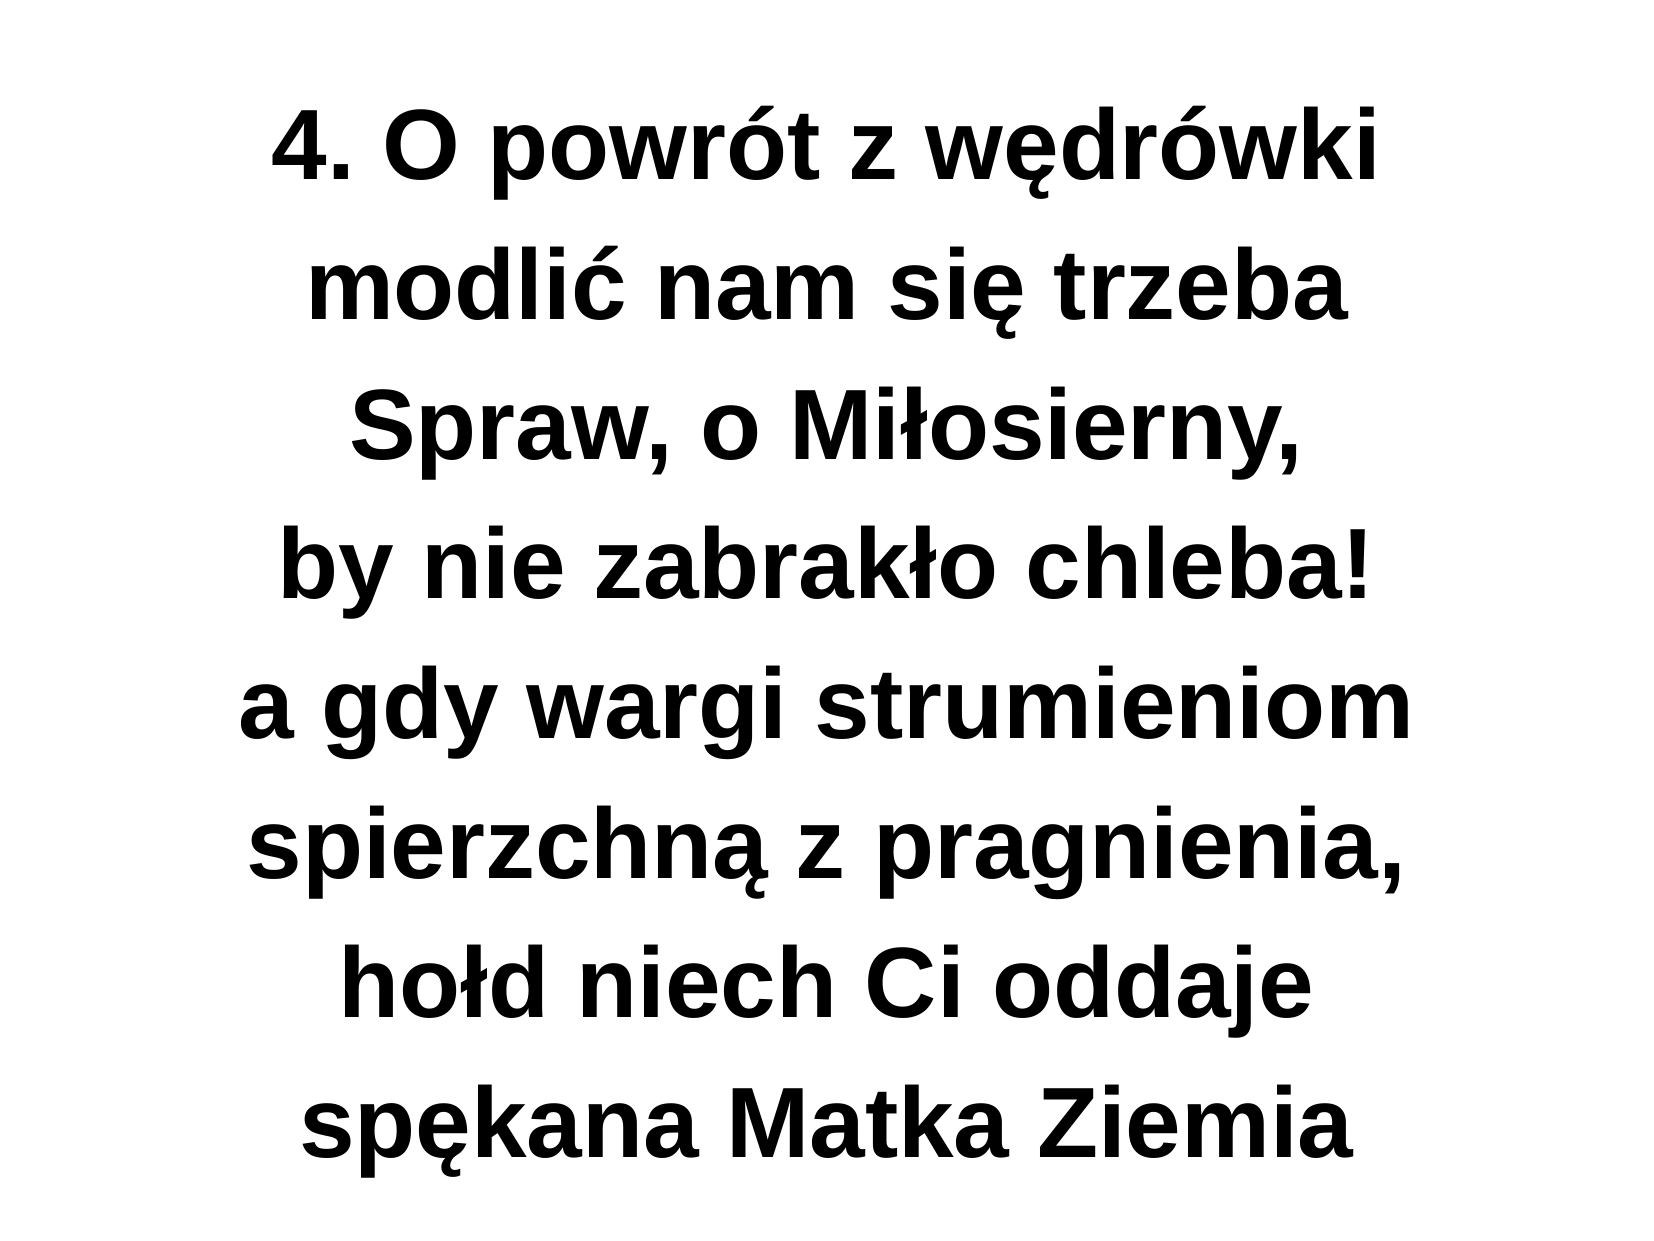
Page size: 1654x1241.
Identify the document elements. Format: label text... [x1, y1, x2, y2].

subtitle 4. O powrót z wędrówki modlić nam się trzeba Spraw, o Miłosierny, by nie zabrakło chleba! a gdy wargi strumieniom spierzchną z pragnienia, hołd niech Ci oddaje spękana Matka Ziemia [0, 0, 1654, 1241]
